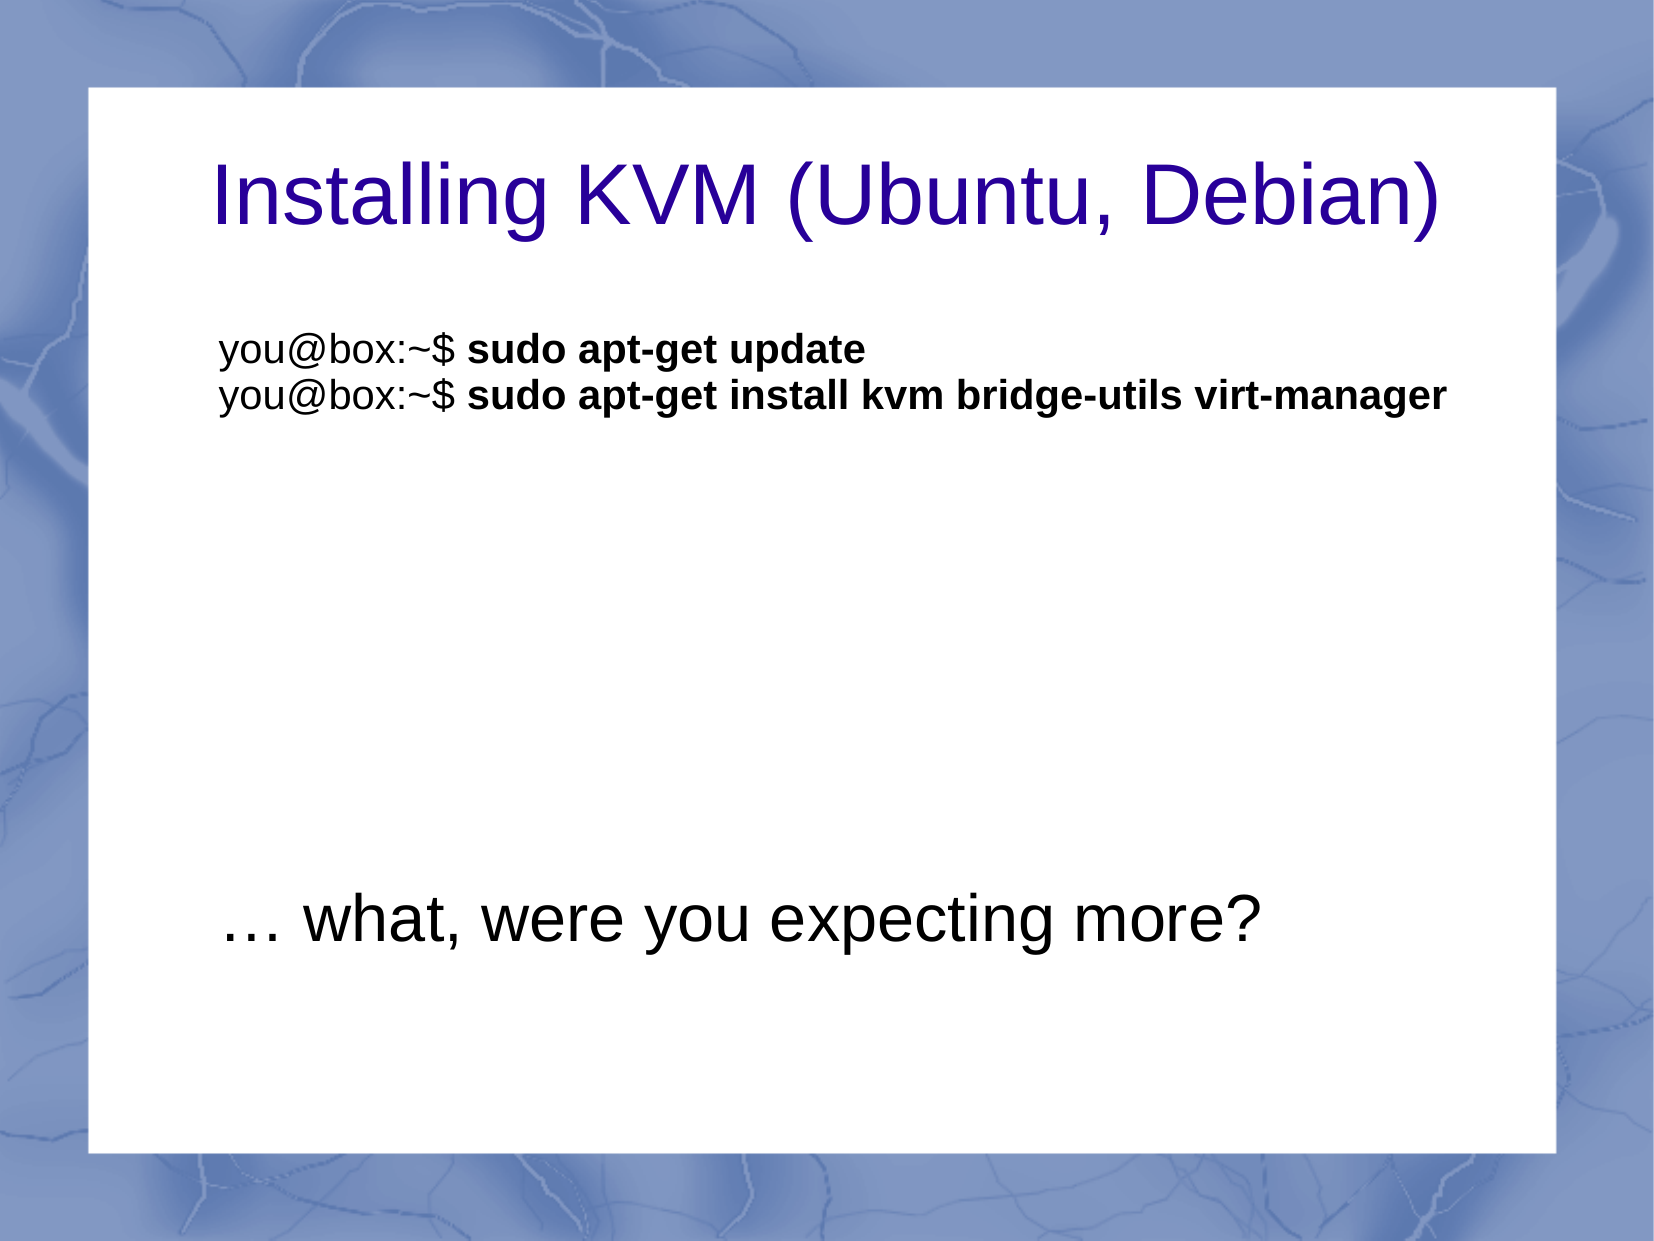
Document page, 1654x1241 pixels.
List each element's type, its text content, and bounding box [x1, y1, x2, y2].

list you@box:~$ sudo apt-get update you@box:~$ sudo apt-get install kvm bridge-utils virt-manager … what, were you expecting more? [147, 325, 1506, 1045]
picture [0, 0, 1654, 1241]
title Installing KVM (Ubuntu, Debian) [118, 90, 1536, 298]
